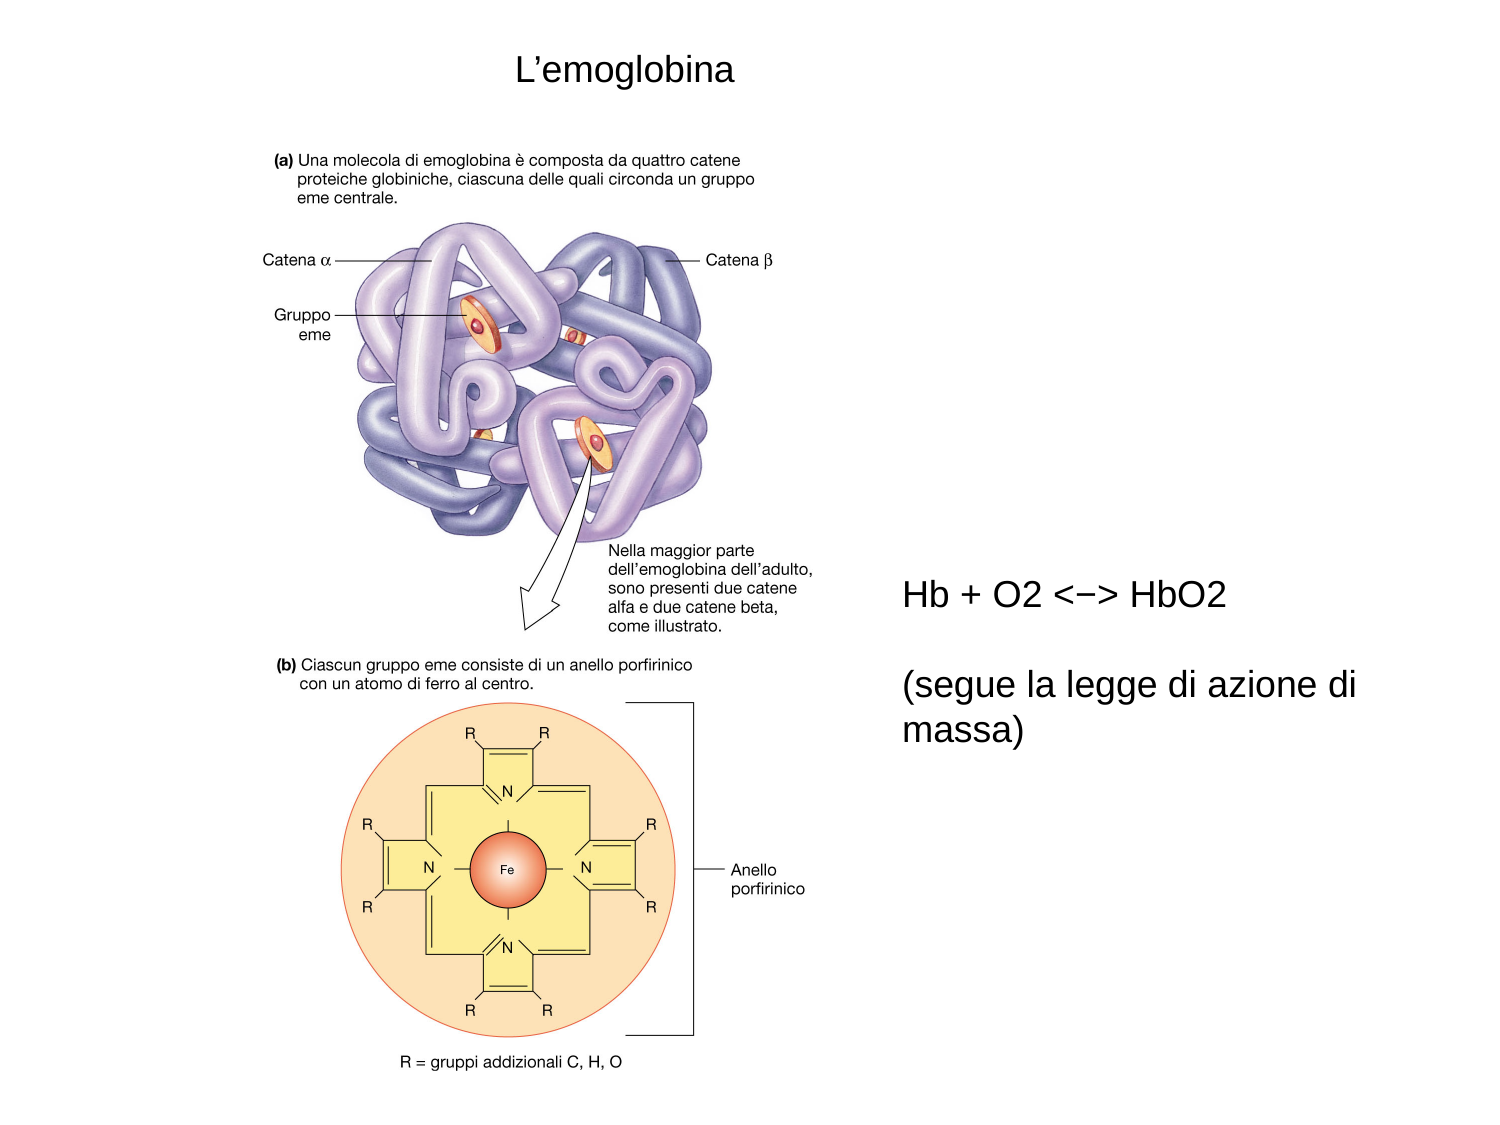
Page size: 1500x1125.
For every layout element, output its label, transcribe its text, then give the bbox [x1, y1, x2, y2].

text_box Hb + O2 <−> HbO2 (segue la legge di azione di massa) [887, 562, 1500, 758]
picture [262, 149, 813, 1072]
text_box L’emoglobina [500, 37, 913, 98]
